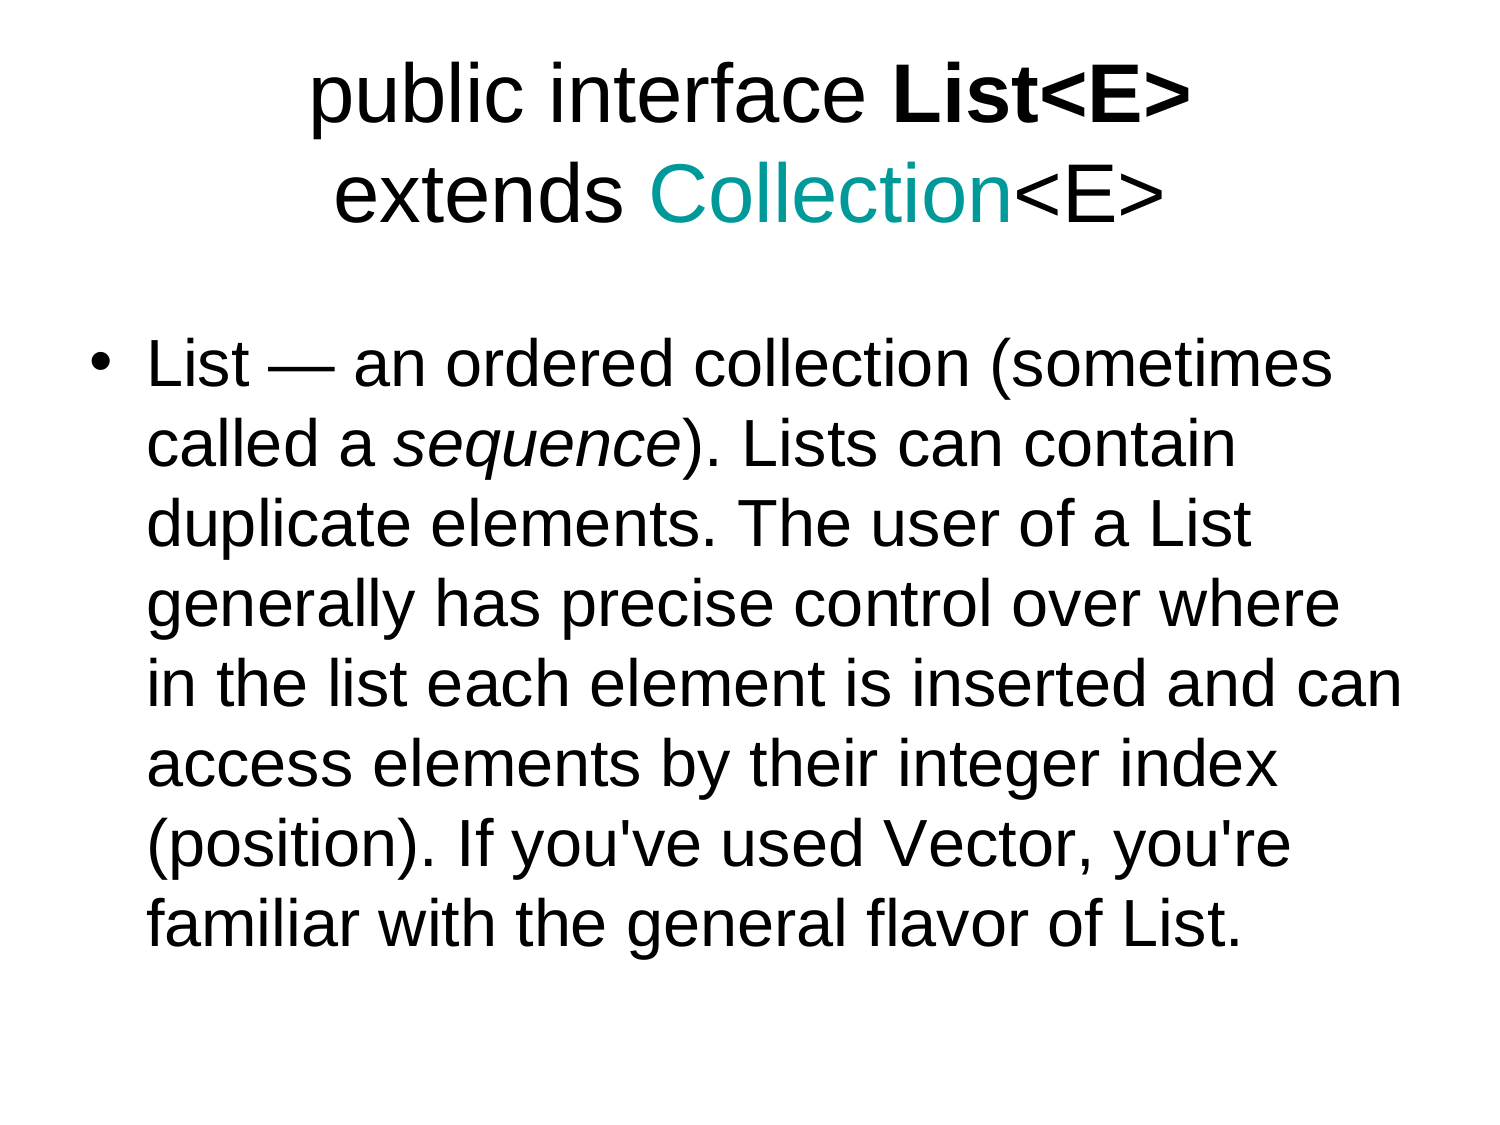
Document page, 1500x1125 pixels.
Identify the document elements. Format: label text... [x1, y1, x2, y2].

list List — an ordered collection (sometimes called a sequence). Lists can contain duplicate elements. The user of a List generally has precise control over where in the list each element is inserted and can access elements by their integer index (position). If you've used Vector, you're familiar with the general flavor of List. [75, 312, 1426, 1005]
title public interface List<E> extends Collection<E> [75, 31, 1426, 247]
